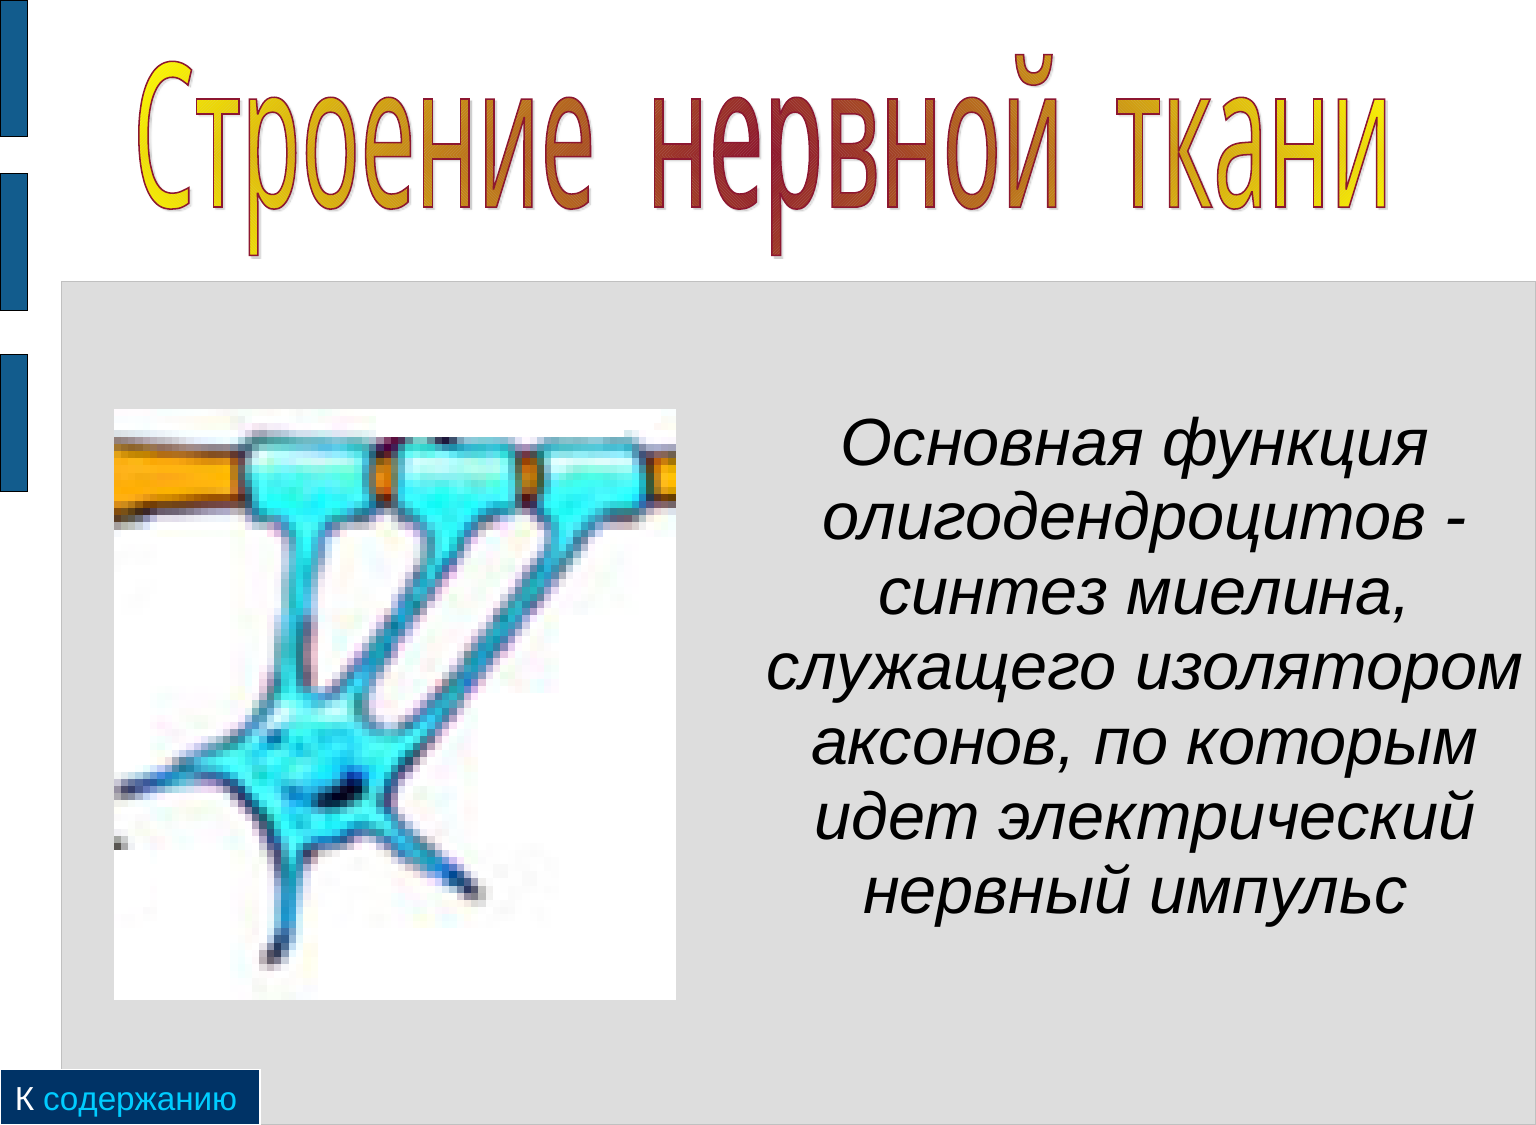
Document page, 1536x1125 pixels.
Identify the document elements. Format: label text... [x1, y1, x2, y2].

text_box Строение нервной ткани [423, 99, 470, 208]
text_box Строение нервной ткани [1116, 99, 1160, 208]
list Основная функция олигодендроцитов - синтез миелина, служащего изолятором аксонов, по которым идет электрический нервный импульс [667, 397, 1536, 1073]
text_box Строение нервной ткани [1169, 99, 1212, 208]
text_box Строение нервной ткани [196, 99, 239, 208]
text_box Строение нервной ткани [832, 99, 876, 208]
text_box Строение нервной ткани [947, 97, 997, 210]
text_box Строение нервной ткани [654, 99, 701, 208]
text_box Строение нервной ткани [771, 97, 819, 256]
text_box Строение нервной ткани [1338, 99, 1385, 208]
text_box Строение нервной ткани [1015, 54, 1053, 86]
text_box Строение нервной ткани [888, 99, 934, 208]
text_box Строение нервной ткани [1217, 97, 1261, 210]
text_box Строение нервной ткани [306, 97, 355, 210]
picture [114, 409, 676, 1000]
text_box К содержанию [0, 1069, 260, 1125]
text_box Строение нервной ткани [1009, 99, 1056, 208]
text_box Строение нервной ткани [138, 61, 192, 210]
text_box Строение нервной ткани [249, 97, 296, 256]
text_box Строение нервной ткани [365, 97, 411, 210]
text_box Строение нервной ткани [1276, 99, 1322, 208]
text_box Строение нервной ткани [545, 97, 591, 210]
text_box Строение нервной ткани [485, 99, 532, 208]
text_box Строение нервной ткани [713, 97, 759, 210]
